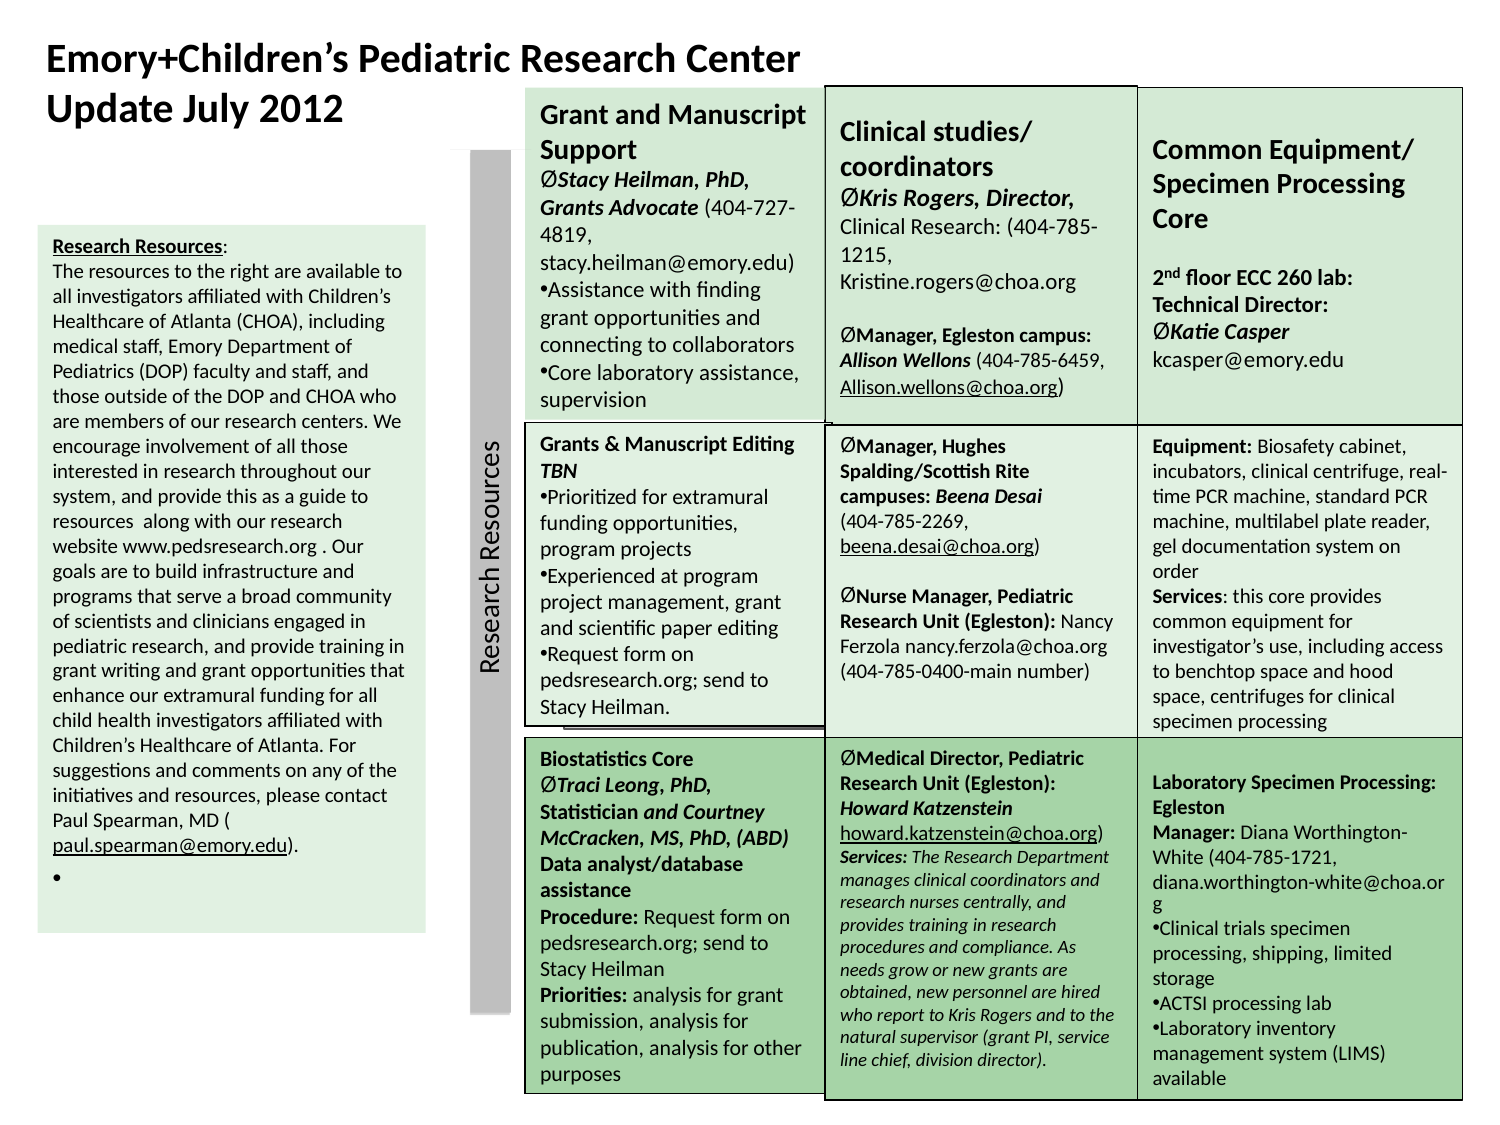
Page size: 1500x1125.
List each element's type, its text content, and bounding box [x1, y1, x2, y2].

text_box Biostatistics Core Traci Leong, PhD, Statistician and Courtney McCracken, MS, PhD, (ABD) Data analyst/database assistance Procedure: Request form on pedsresearch.org; send to Stacy Heilman Priorities: analysis for grant submission, analysis for publication, analysis for other purposes [525, 737, 825, 1093]
text_box Clinical studies/ coordinators Kris Rogers, Director, Clinical Research: (404-785-1215, Kristine.rogers@choa.org Manager, Egleston campus: Allison Wellons (404-785-6459, Allison.wellons@choa.org) [825, 86, 1138, 425]
text_box [450, 149, 532, 399]
text_box Manager, Hughes Spalding/Scottish Rite campuses: Beena Desai (404-785-2269, beena.desai@choa.org) Nurse Manager, Pediatric Research Unit (Egleston): Nancy Ferzola nancy.ferzola@choa.org (404-785-0400-main number) [825, 425, 1137, 737]
text_box Equipment: Biosafety cabinet, incubators, clinical centrifuge, real-time PCR machine, standard PCR machine, multilabel plate reader, gel documentation system on order Services: this core provides common equipment for investigator’s use, including access to benchtop space and hood space, centrifuges for clinical specimen processing [1137, 425, 1463, 737]
text_box Emory+Children’s Pediatric Research Center Update July 2012 [31, 22, 863, 140]
text_box Grants & Manuscript Editing TBN Prioritized for extramural funding opportunities, program projects Experienced at program project management, grant and scientific paper editing Request form on pedsresearch.org; send to Stacy Heilman. [525, 423, 832, 726]
text_box Grant and Manuscript Support Stacy Heilman, PhD, Grants Advocate (404-727-4819, stacy.heilman@emory.edu) Assistance with finding grant opportunities and connecting to collaborators Core laboratory assistance, supervision [525, 88, 825, 420]
text_box Common Equipment/ Specimen Processing Core 2nd floor ECC 260 lab: Technical Director: Katie Casper kcasper@emory.edu [1137, 87, 1463, 425]
text_box Research Resources: The resources to the right are available to all investigators affiliated with Children’s Healthcare of Atlanta (CHOA), including medical staff, Emory Department of Pediatrics (DOP) faculty and staff, and those outside of the DOP and CHOA who are members of our research centers. We encourage involvement of all those interested in research throughout our system, and provide this as a guide to resources along with our research website www.pedsresearch.org . Our goals are to build infrastructure and programs that serve a broad community of scientists and clinicians engaged in pediatric research, and provide training in grant writing and grant opportunities that enhance our extramural funding for all child health investigators affiliated with Children’s Healthcare of Atlanta. For suggestions and comments on any of the initiatives and resources, please contact Paul Spearman, MD (paul.spearman@emory.edu). [37, 224, 426, 933]
text_box Medical Director, Pediatric Research Unit (Egleston): Howard Katzenstein howard.katzenstein@choa.org) Services: The Research Department manages clinical coordinators and research nurses centrally, and provides training in research procedures and compliance. As needs grow or new grants are obtained, new personnel are hired who report to Kris Rogers and to the natural supervisor (grant PI, service line chief, division director). [825, 737, 1137, 1100]
text_box Laboratory Specimen Processing: Egleston Manager: Diana Worthington-White (404-785-1721, diana.worthington-white@choa.org Clinical trials specimen processing, shipping, limited storage ACTSI processing lab Laboratory inventory management system (LIMS) available [1137, 737, 1463, 1100]
text_box [470, 690, 511, 1013]
text_box Research Resources [462, 399, 514, 690]
